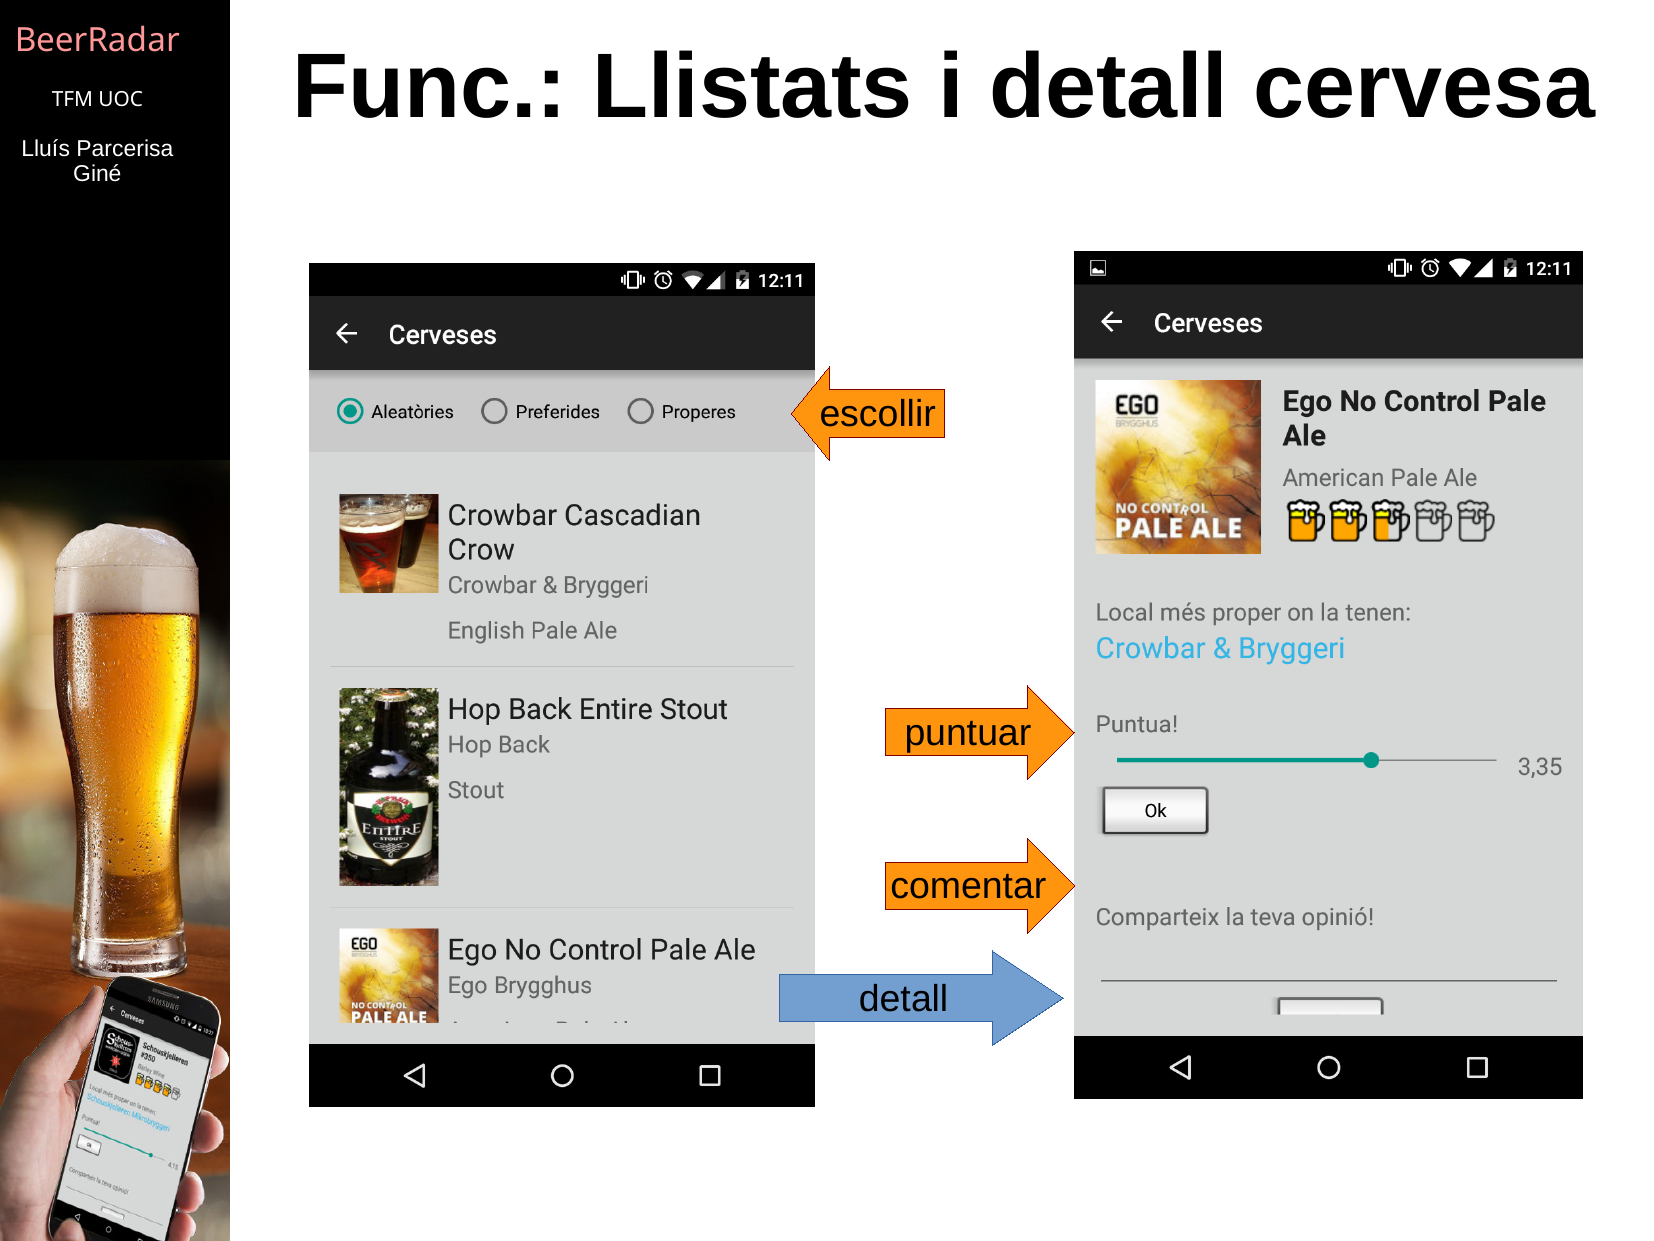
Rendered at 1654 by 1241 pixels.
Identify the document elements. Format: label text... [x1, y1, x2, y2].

picture [1074, 251, 1583, 1099]
text_box detall [779, 950, 1063, 1046]
picture [0, 460, 230, 1241]
text_box puntuar [885, 685, 1075, 780]
picture [309, 263, 815, 1107]
text_box escollir [791, 366, 945, 461]
title Func.: Llistats i detall cervesa [277, 17, 1613, 154]
text_box comentar [885, 838, 1075, 934]
